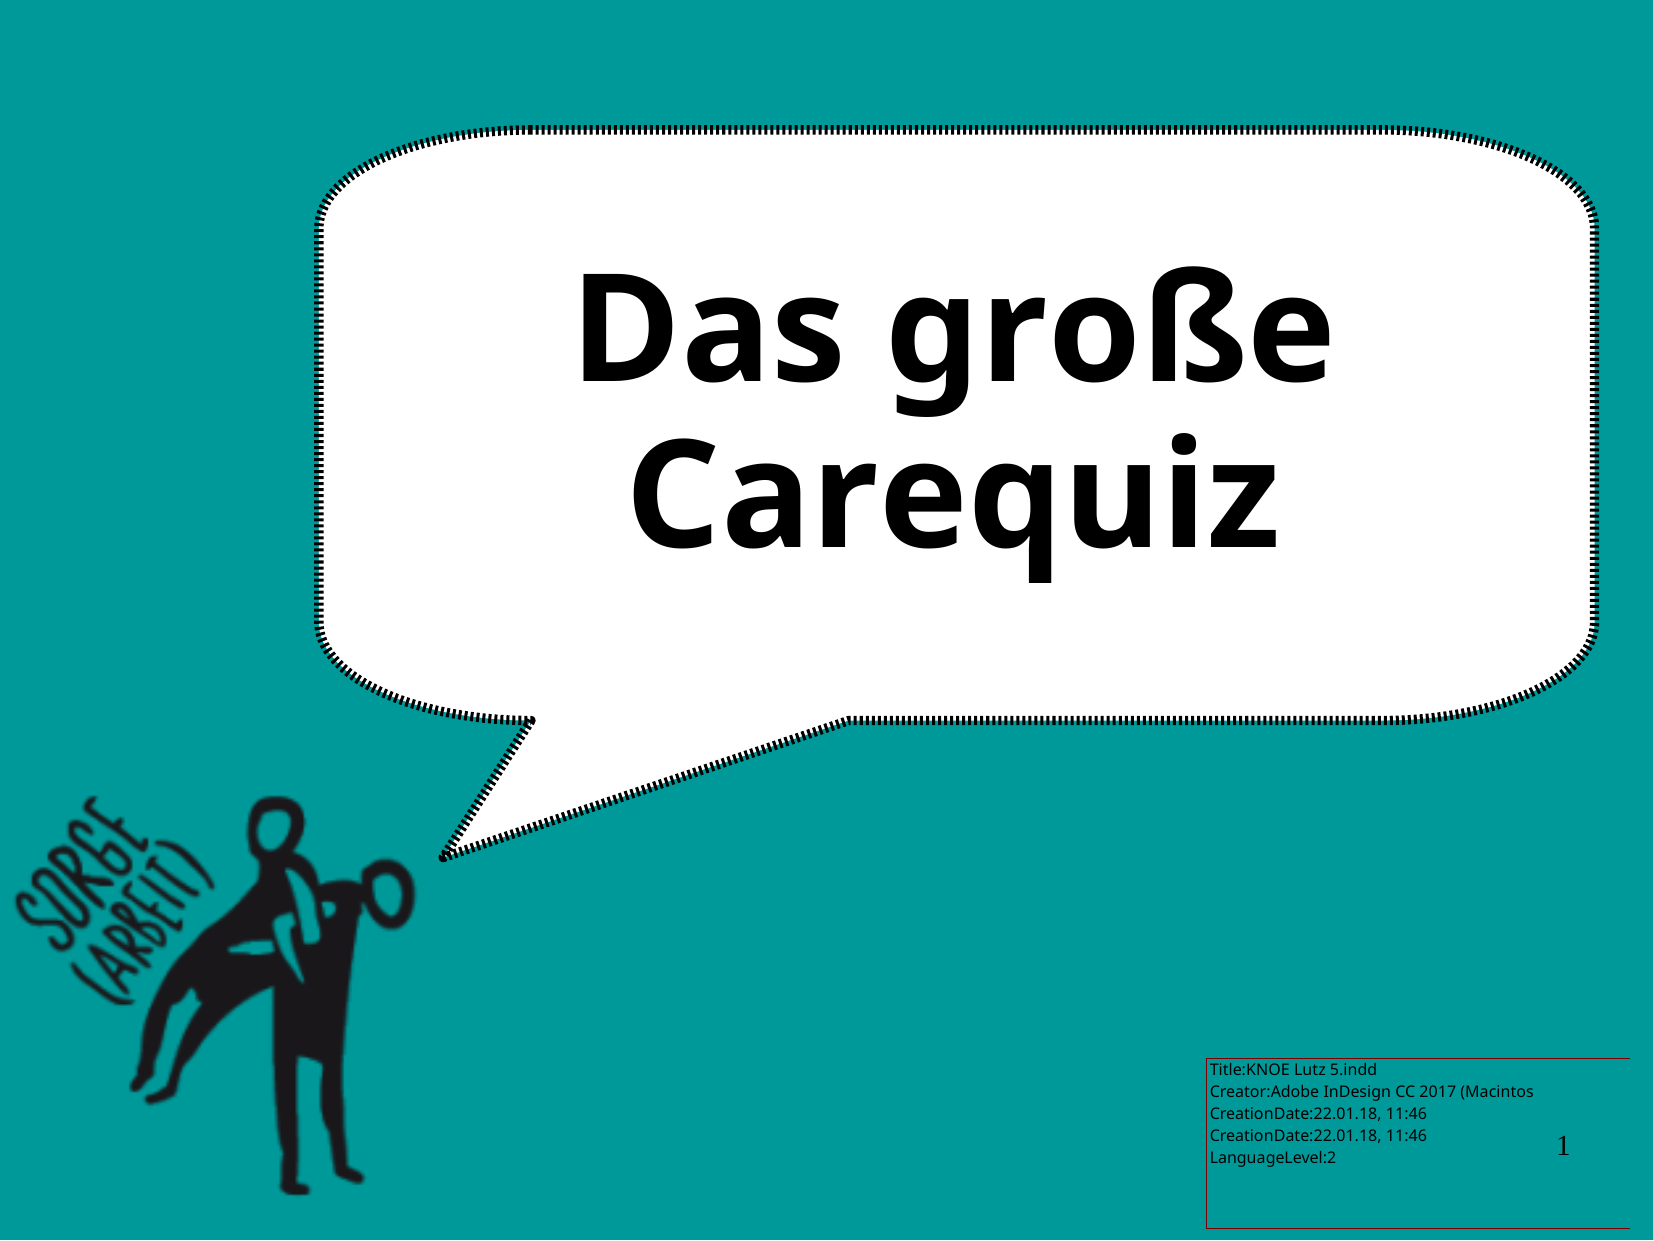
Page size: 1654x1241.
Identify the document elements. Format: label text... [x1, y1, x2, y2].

text_box Das große Carequiz [507, 241, 1400, 603]
picture [0, 681, 579, 1230]
picture [1204, 1057, 1630, 1229]
text_box [318, 129, 1595, 858]
